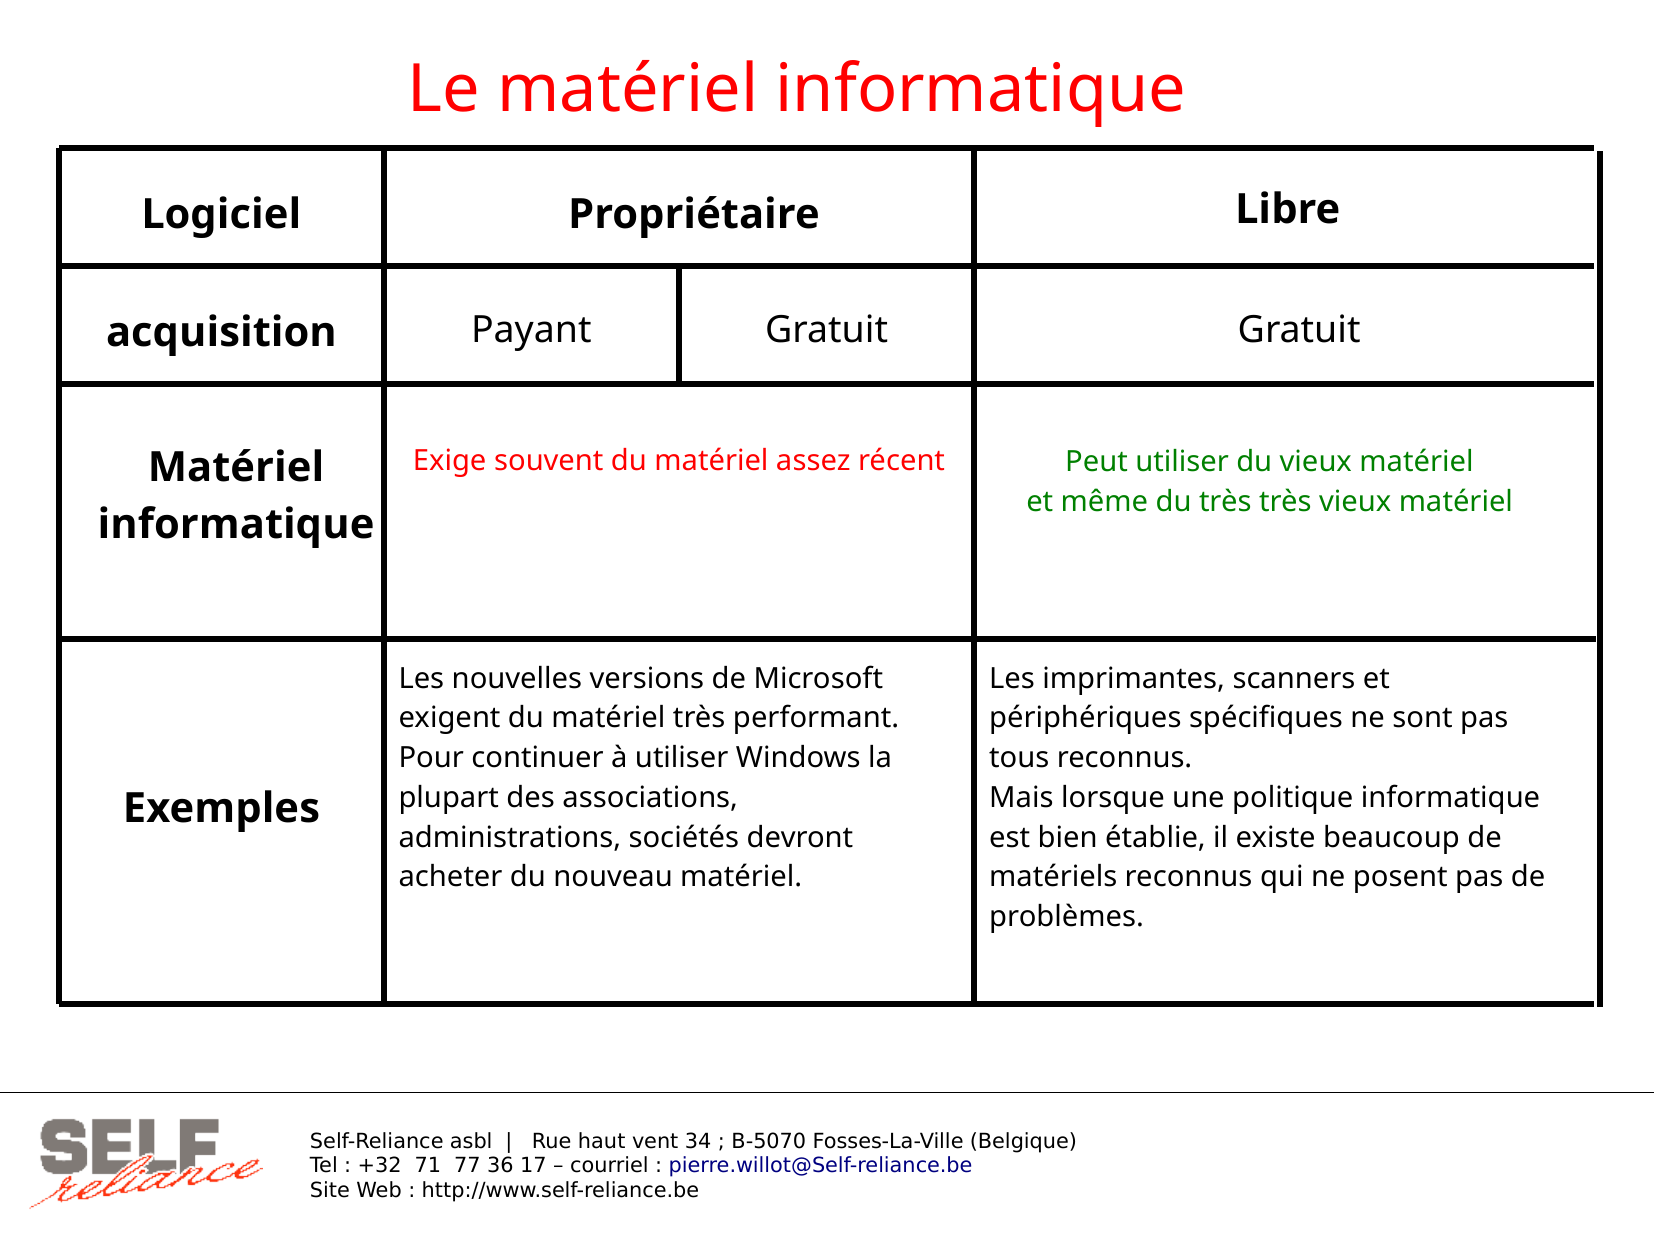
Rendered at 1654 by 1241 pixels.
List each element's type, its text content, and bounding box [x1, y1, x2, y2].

text_box Self-Reliance asbl | Rue haut vent 34 ; B-5070 Fosses-La-Ville (Belgique) Tel : +32 71 77 36 17 – courriel : pierre.willot@Self-reliance.be Site Web : http://www.self-reliance.be [295, 1122, 1388, 1210]
text_box Matériel informatique [59, 426, 383, 591]
text_box Exemples [59, 767, 383, 861]
text_box Libre [1036, 168, 1539, 261]
text_box Logiciel [59, 173, 384, 266]
text_box Le matériel informatique [236, 29, 1359, 166]
text_box acquisition [59, 291, 384, 384]
text_box Gratuit [708, 295, 945, 375]
text_box Gratuit [1181, 295, 1418, 375]
text_box Peut utiliser du vieux matériel et même du très très vieux matériel [974, 393, 1565, 649]
text_box Propriétaire [442, 173, 945, 266]
text_box Payant [413, 295, 650, 375]
text_box Les imprimantes, scanners et périphériques spécifiques ne sont pas tous reconnus. Mais lorsque une politique informatique est bien établie, il existe beaucoup de matériels reconnus qui ne posent pas de problèmes. [974, 649, 1565, 1017]
picture [28, 1116, 263, 1214]
text_box Les nouvelles versions de Microsoft exigent du matériel très performant. Pour continuer à utiliser Windows la plupart des associations, administrations, sociétés devront acheter du nouveau matériel. [383, 649, 974, 916]
text_box Exige souvent du matériel assez récent [383, 392, 975, 649]
